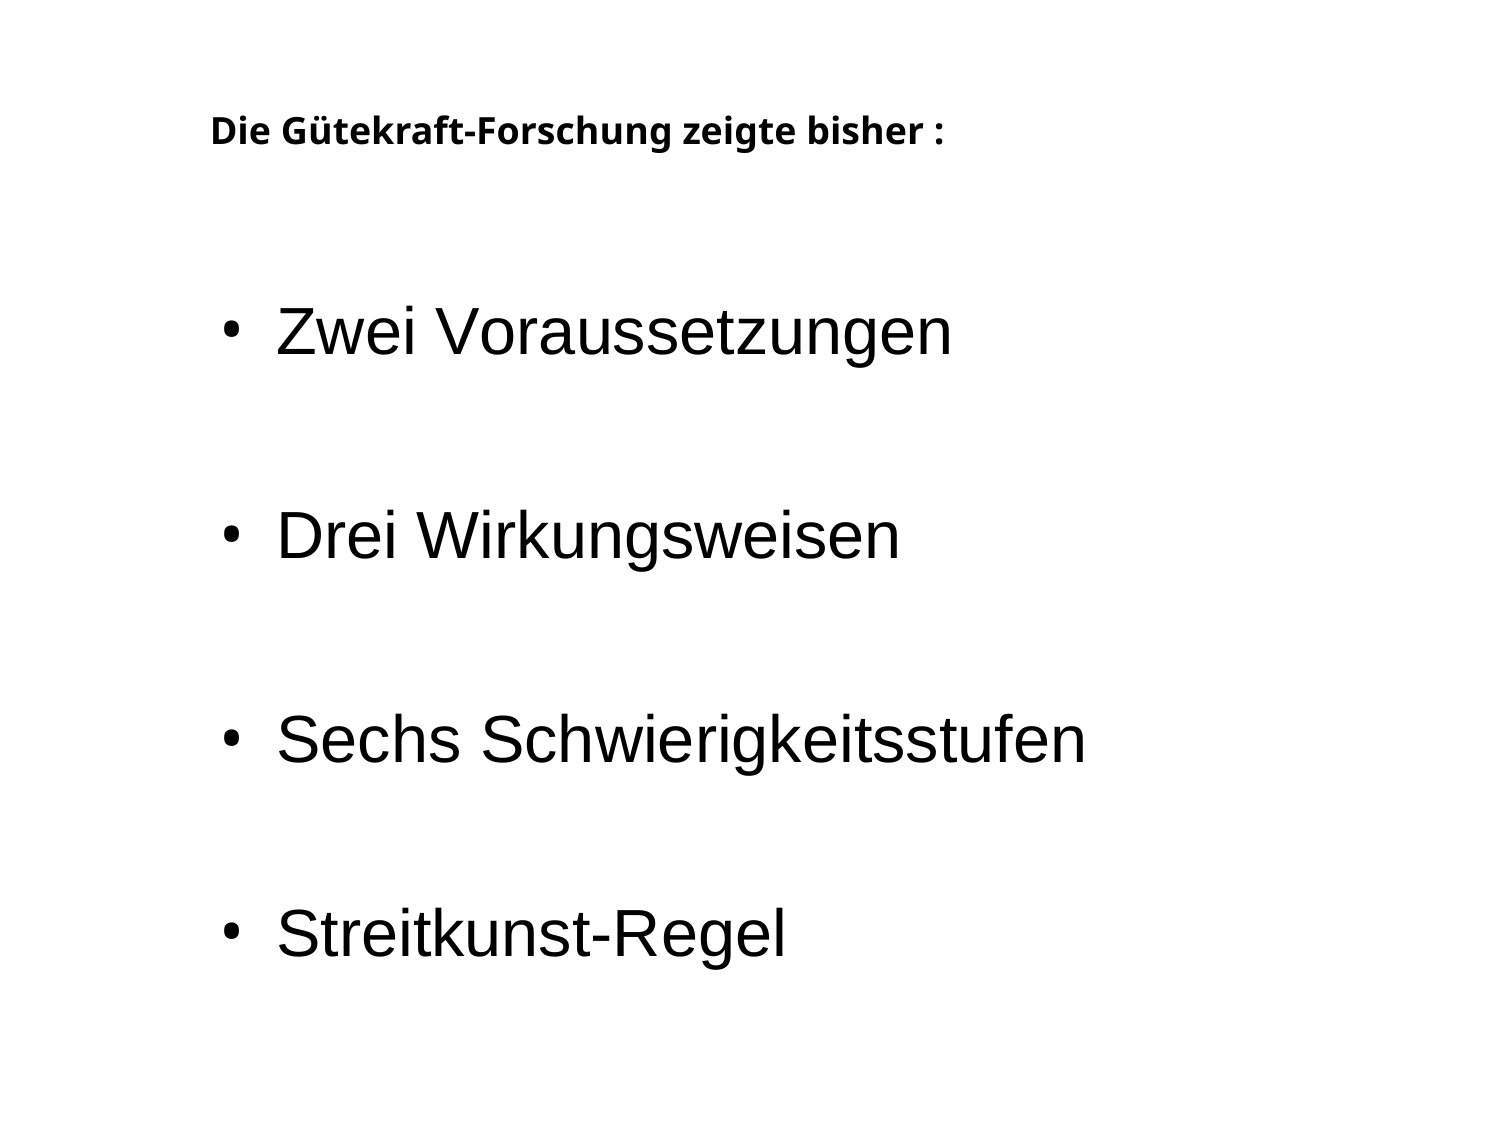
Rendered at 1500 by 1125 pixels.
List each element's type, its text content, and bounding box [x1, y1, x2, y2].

text_box Die Gütekraft-Forschung zeigte bisher : [195, 100, 961, 160]
list Zwei Voraussetzungen Drei Wirkungsweisen Sechs Schwierigkeitsstufen Streitkunst-Regel [204, 280, 1353, 1024]
